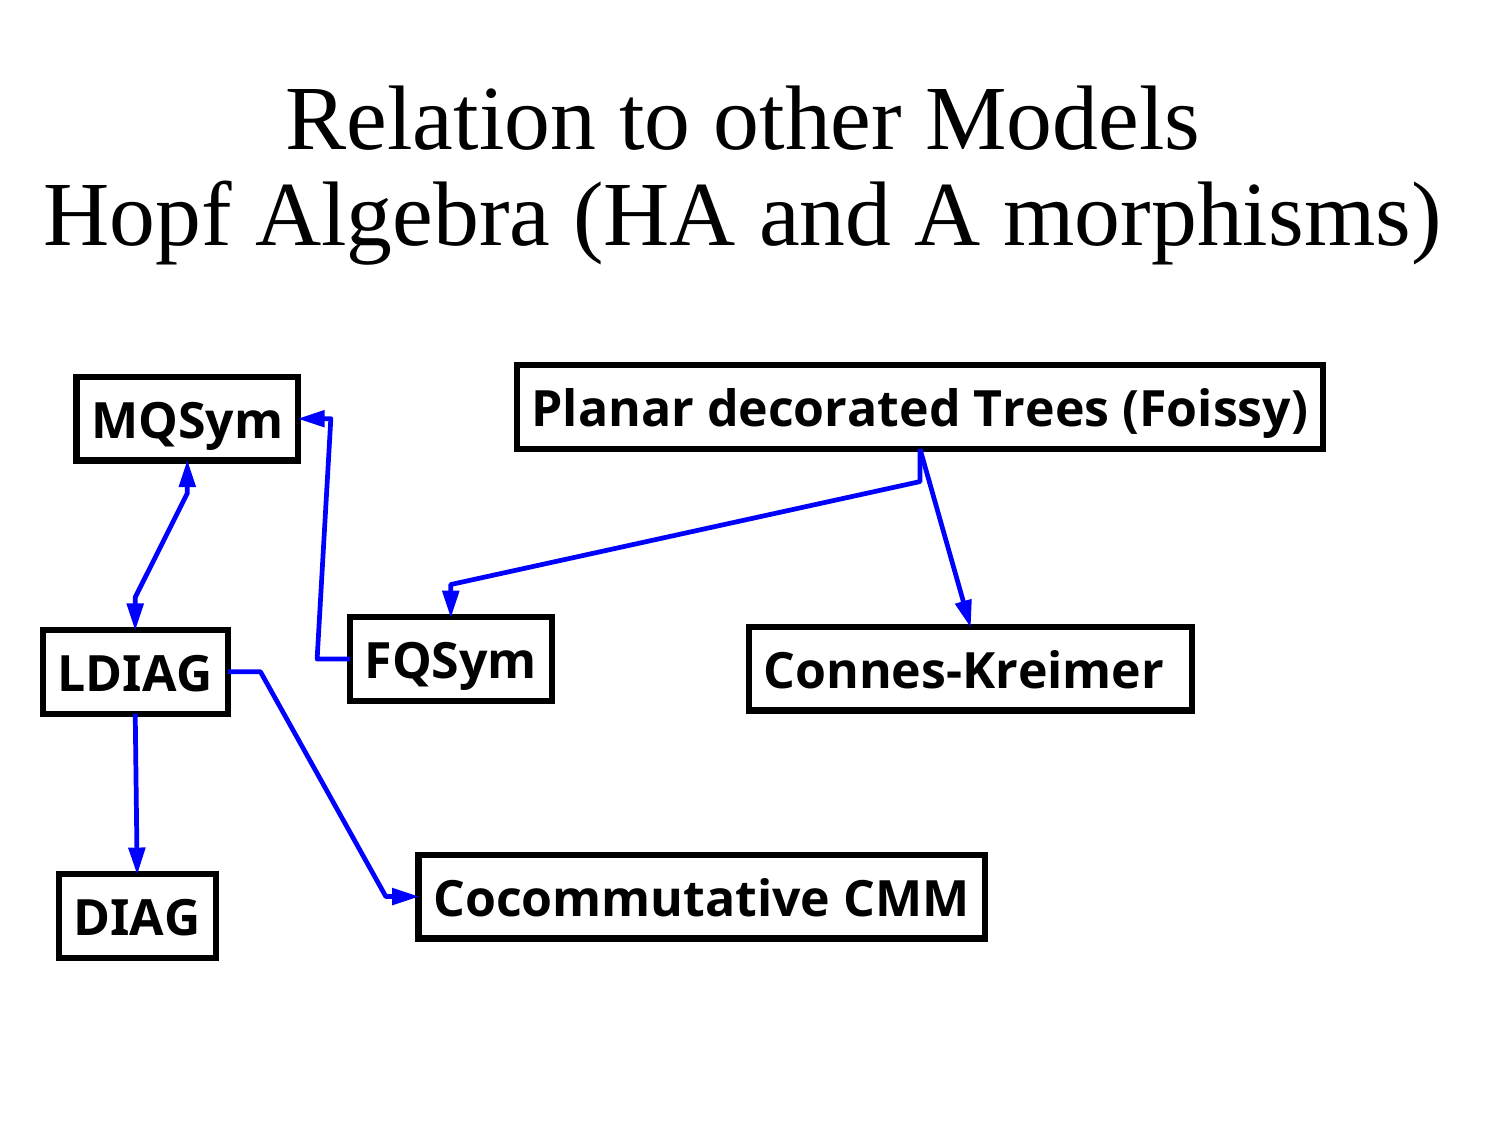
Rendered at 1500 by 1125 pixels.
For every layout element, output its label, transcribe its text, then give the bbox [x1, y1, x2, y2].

text_box LDIAG [42, 629, 228, 714]
text_box FQSym [349, 617, 552, 701]
text_box DIAG [58, 874, 216, 958]
text_box Cocommutative CMM [418, 854, 985, 939]
text_box Connes-Kreimer [748, 626, 1193, 711]
text_box MQSym [76, 376, 299, 461]
text_box Planar decorated Trees (Foissy) [516, 365, 1324, 449]
title Relation to other Models Hopf Algebra (HA and A morphisms) [12, 62, 1475, 276]
